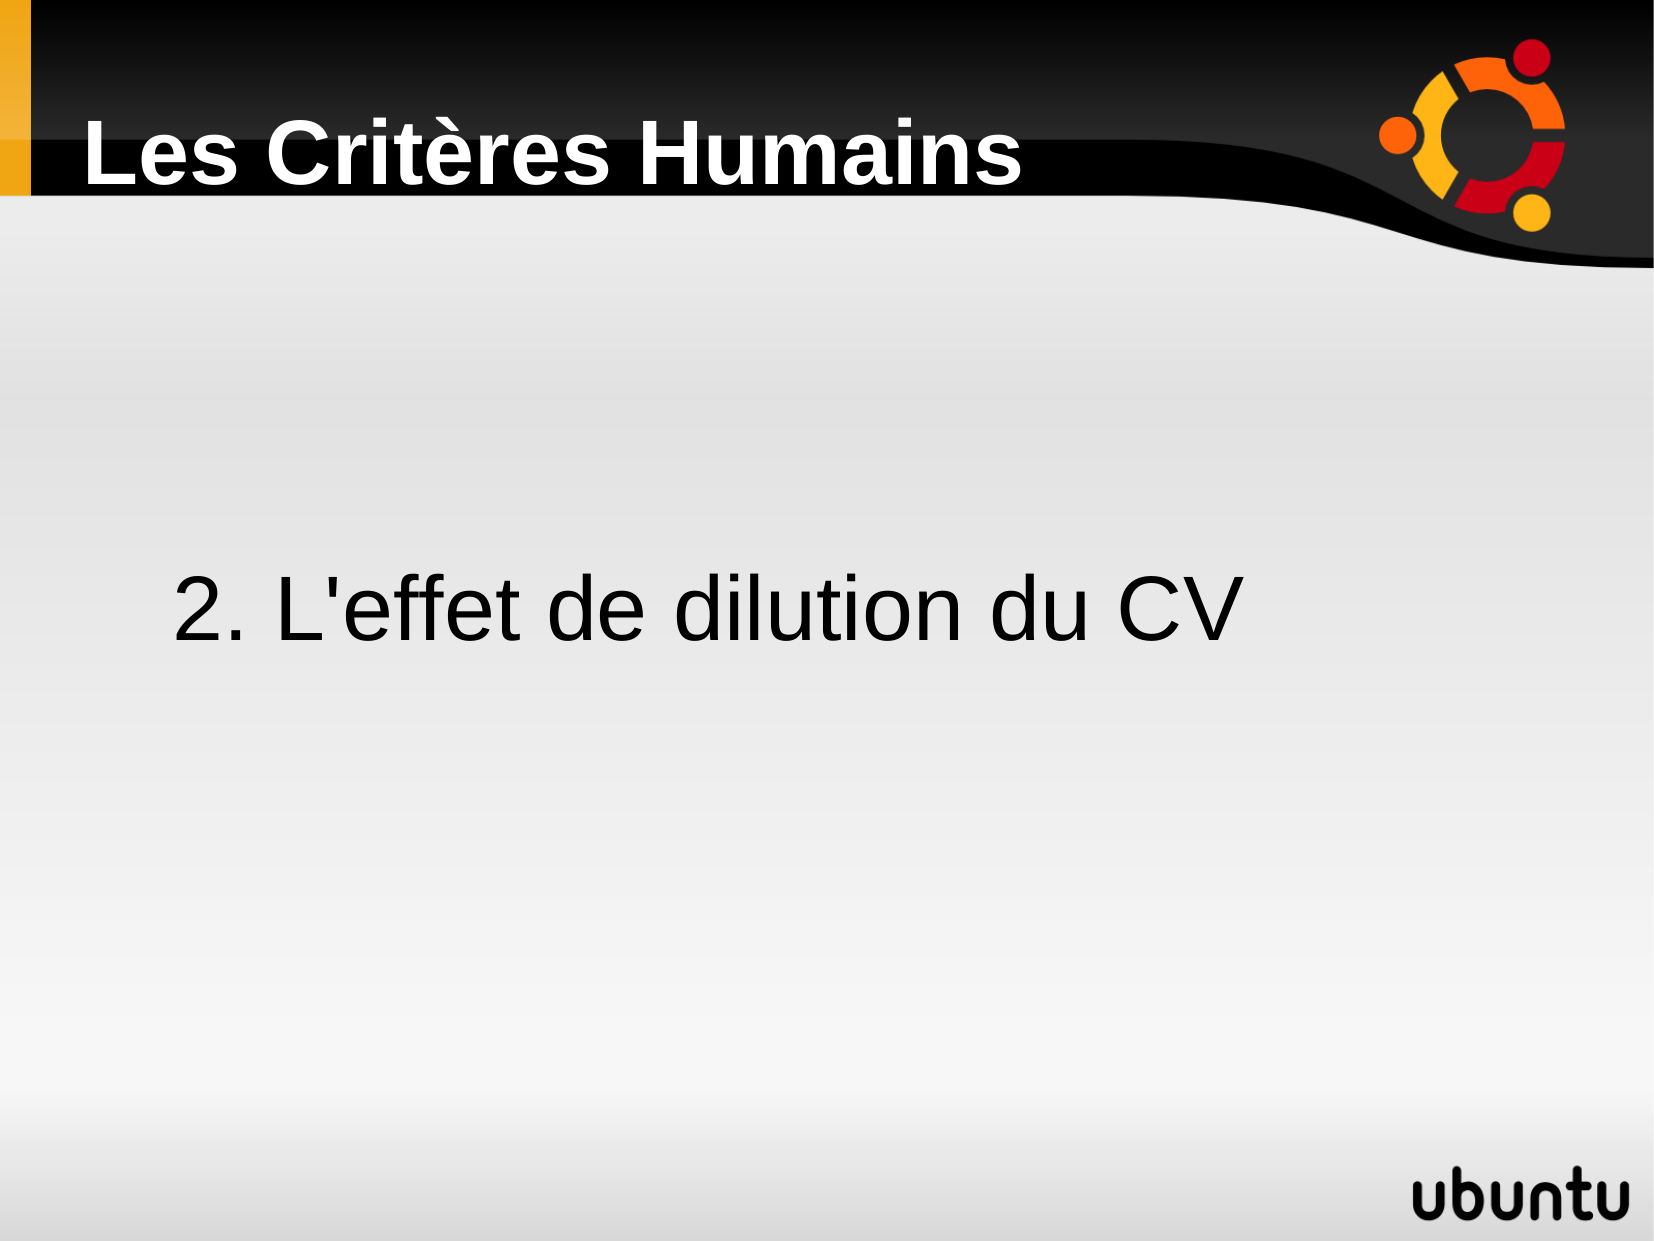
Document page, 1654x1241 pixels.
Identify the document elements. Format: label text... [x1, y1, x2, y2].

text_box 2. L'effet de dilution du CV [153, 551, 1483, 666]
picture [0, 0, 1654, 1241]
title Les Critères Humains [82, 49, 1571, 257]
